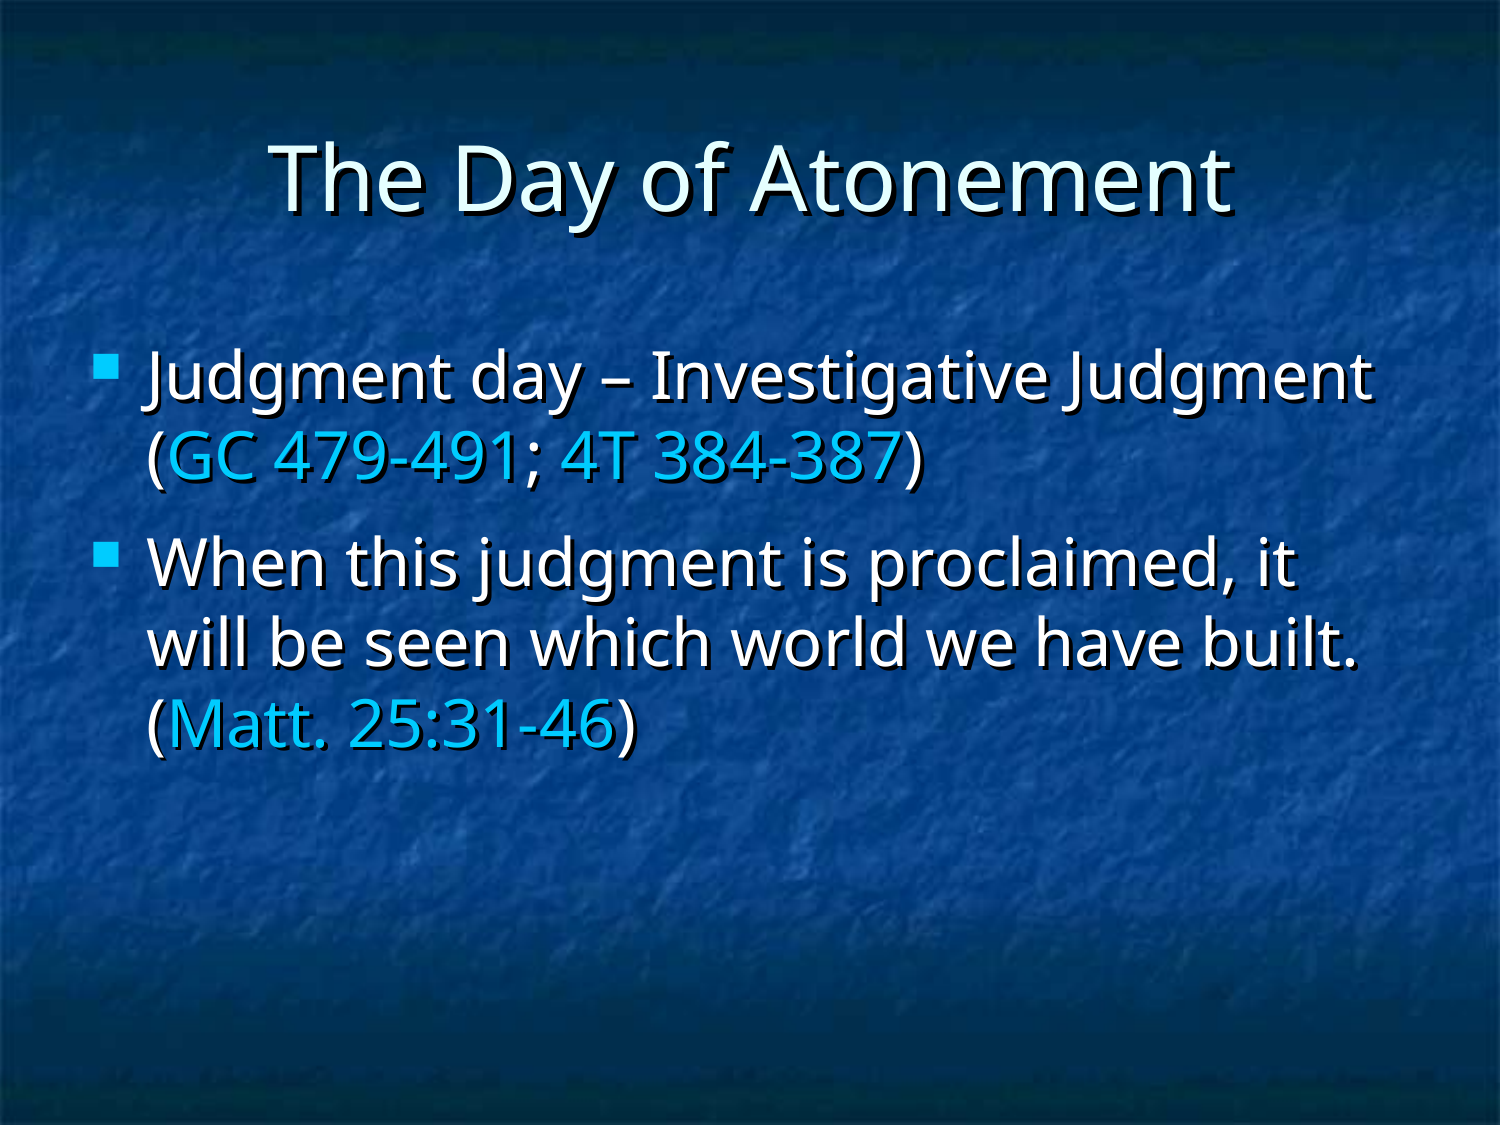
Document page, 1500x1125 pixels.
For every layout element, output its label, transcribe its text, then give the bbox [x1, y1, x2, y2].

picture [0, 0, 1500, 1125]
title The Day of Atonement [75, 62, 1426, 288]
list Judgment day – Investigative Judgment (GC 479-491; 4T 384-387) When this judgment is proclaimed, it will be seen which world we have built. (Matt. 25:31-46) [75, 324, 1426, 1001]
